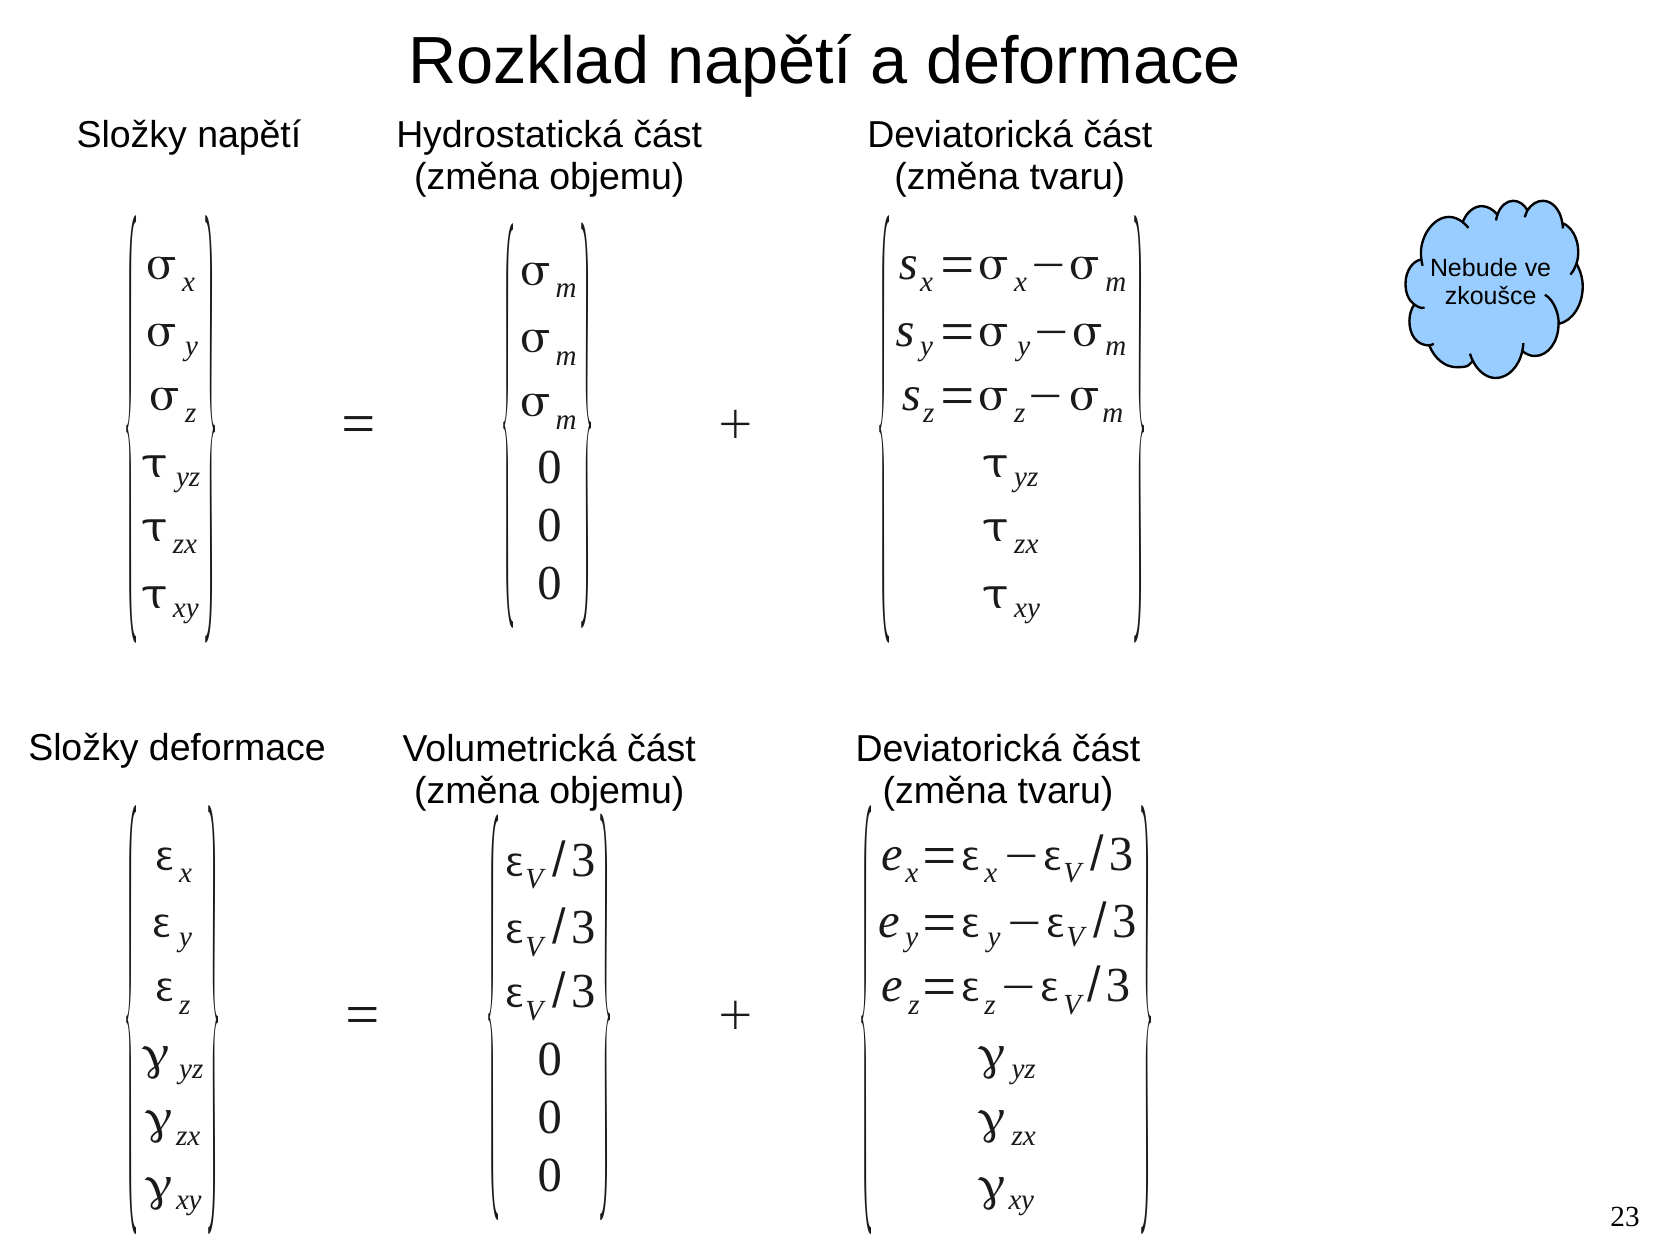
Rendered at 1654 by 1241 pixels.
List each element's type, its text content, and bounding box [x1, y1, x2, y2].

text_box Volumetrická část (změna objemu) [372, 720, 727, 829]
text_box [1421, 200, 1578, 246]
text_box Složky napětí [41, 106, 337, 168]
text_box Deviatorická část (změna tvaru) [820, 720, 1176, 829]
chart [112, 803, 1170, 1237]
text_box Hydrostatická část (změna objemu) [372, 106, 727, 215]
text_box Složky deformace [0, 718, 355, 781]
title Rozklad napětí a deformace [37, 8, 1613, 113]
text_box [1405, 262, 1559, 379]
chart [112, 212, 1162, 645]
text_box Deviatorická část (změna tvaru) [832, 106, 1188, 215]
text_box Nebude ve zkoušce [1415, 246, 1593, 324]
